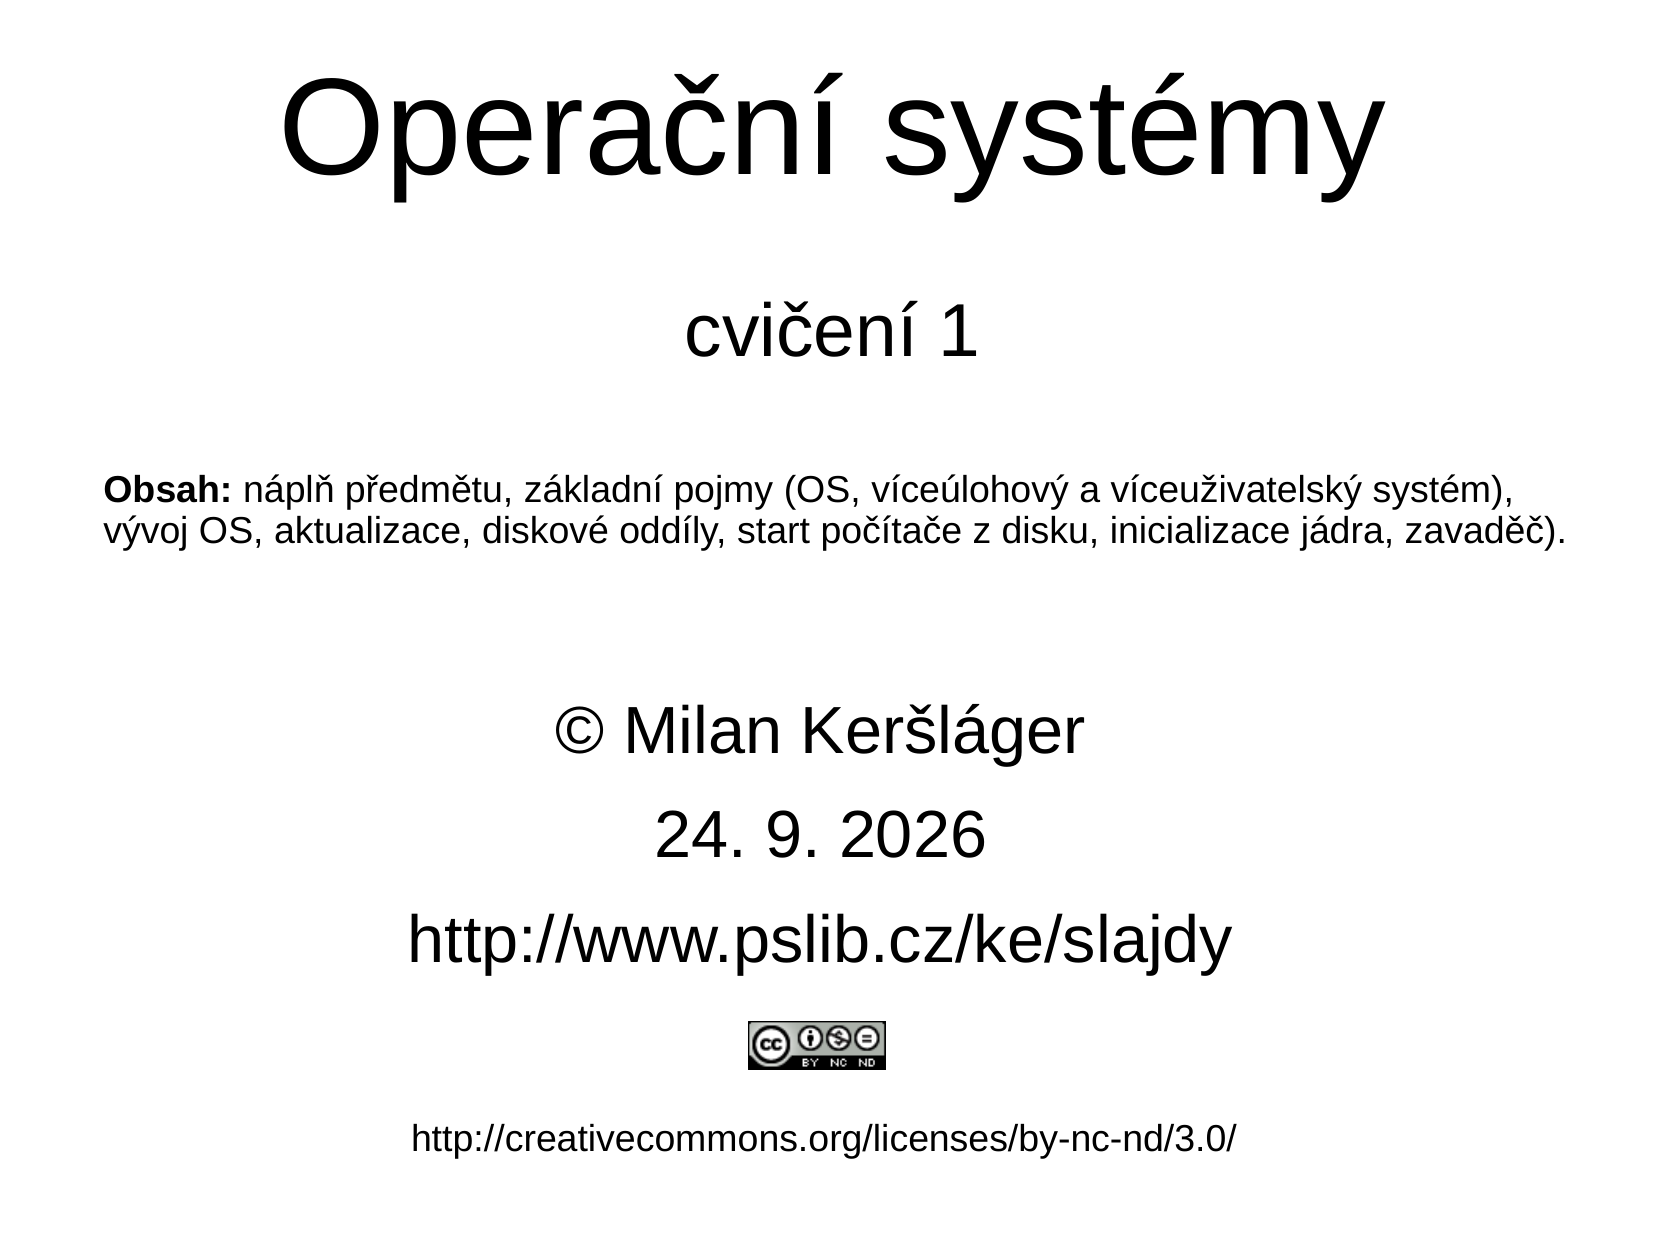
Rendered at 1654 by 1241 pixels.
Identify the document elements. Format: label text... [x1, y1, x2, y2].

picture [748, 1021, 886, 1071]
title Operační systémy cvičení 1 [88, 9, 1577, 414]
text_box http://creativecommons.org/licenses/by-nc-nd/3.0/ [337, 1110, 1312, 1168]
list © Milan Keršláger 6.10.2009 http://www.pslib.cz/ke/slajdy [76, 693, 1565, 1081]
text_box Obsah: náplň předmětu, základní pojmy (OS, víceúlohový a víceuživatelský systém), vývoj OS, aktualizace, diskové oddíly, start počítače z disku, inicializace jádra, zavaděč). [88, 460, 1595, 560]
